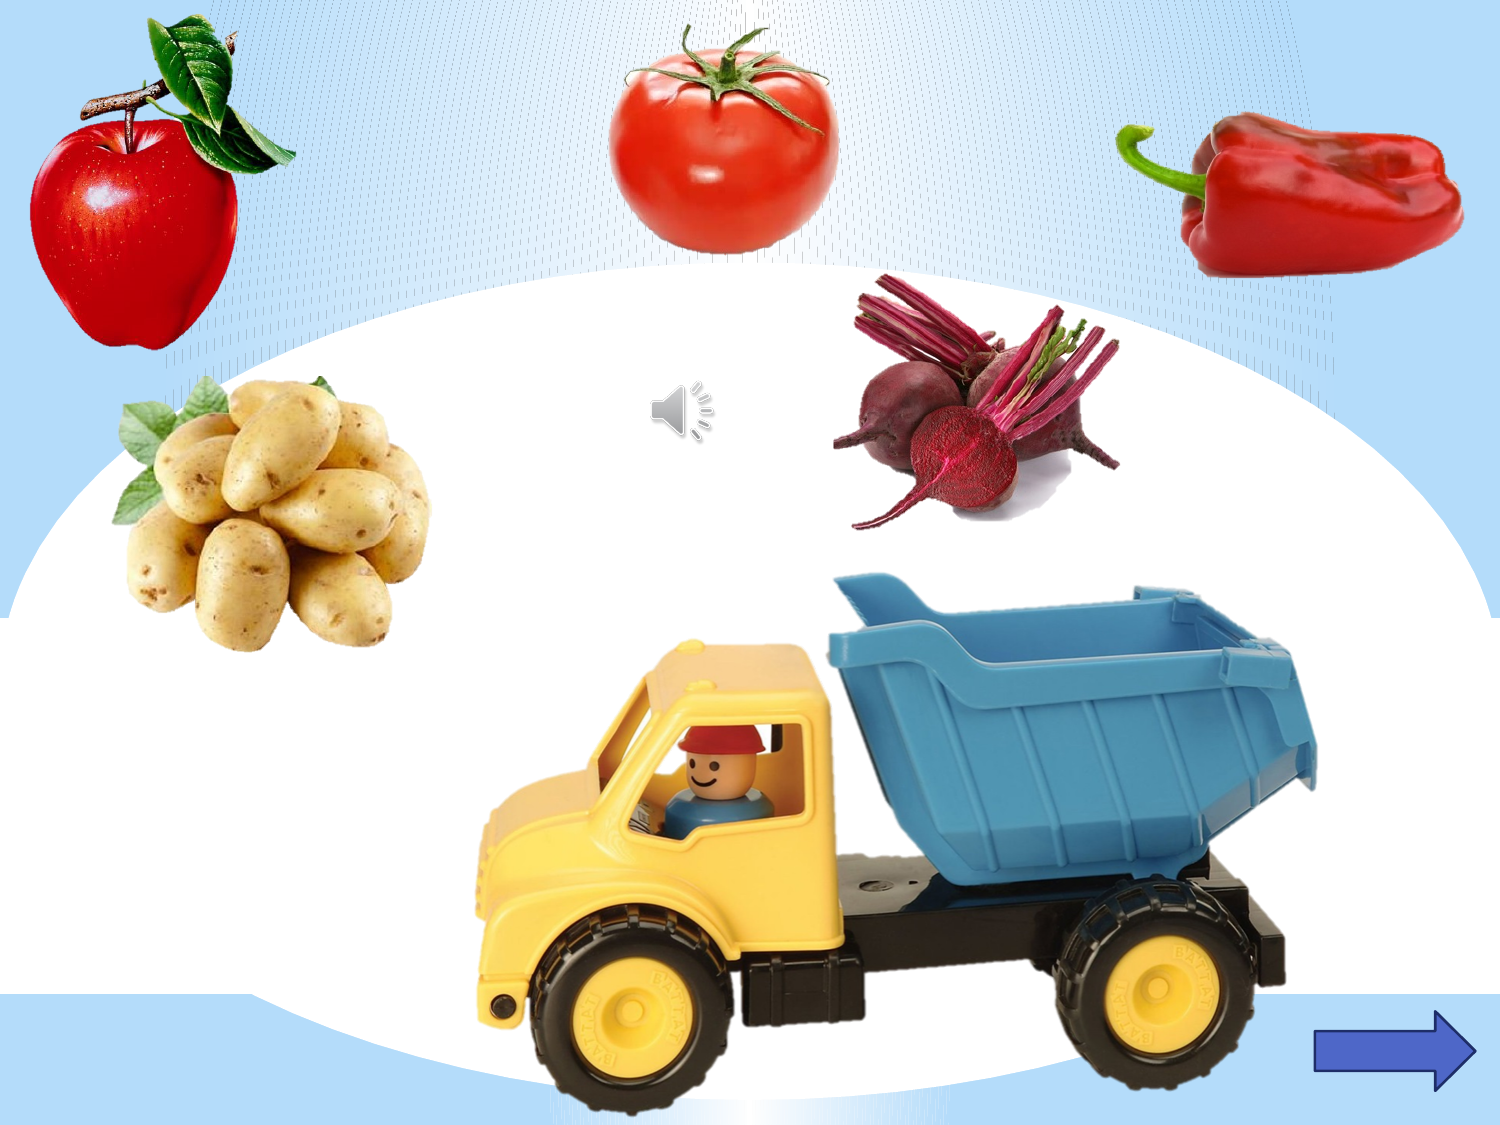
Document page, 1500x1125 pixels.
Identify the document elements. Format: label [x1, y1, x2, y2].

picture [464, 0, 1472, 1122]
picture [100, 376, 442, 678]
picture [650, 379, 717, 446]
picture [17, 0, 327, 363]
text_box [1314, 1011, 1476, 1091]
